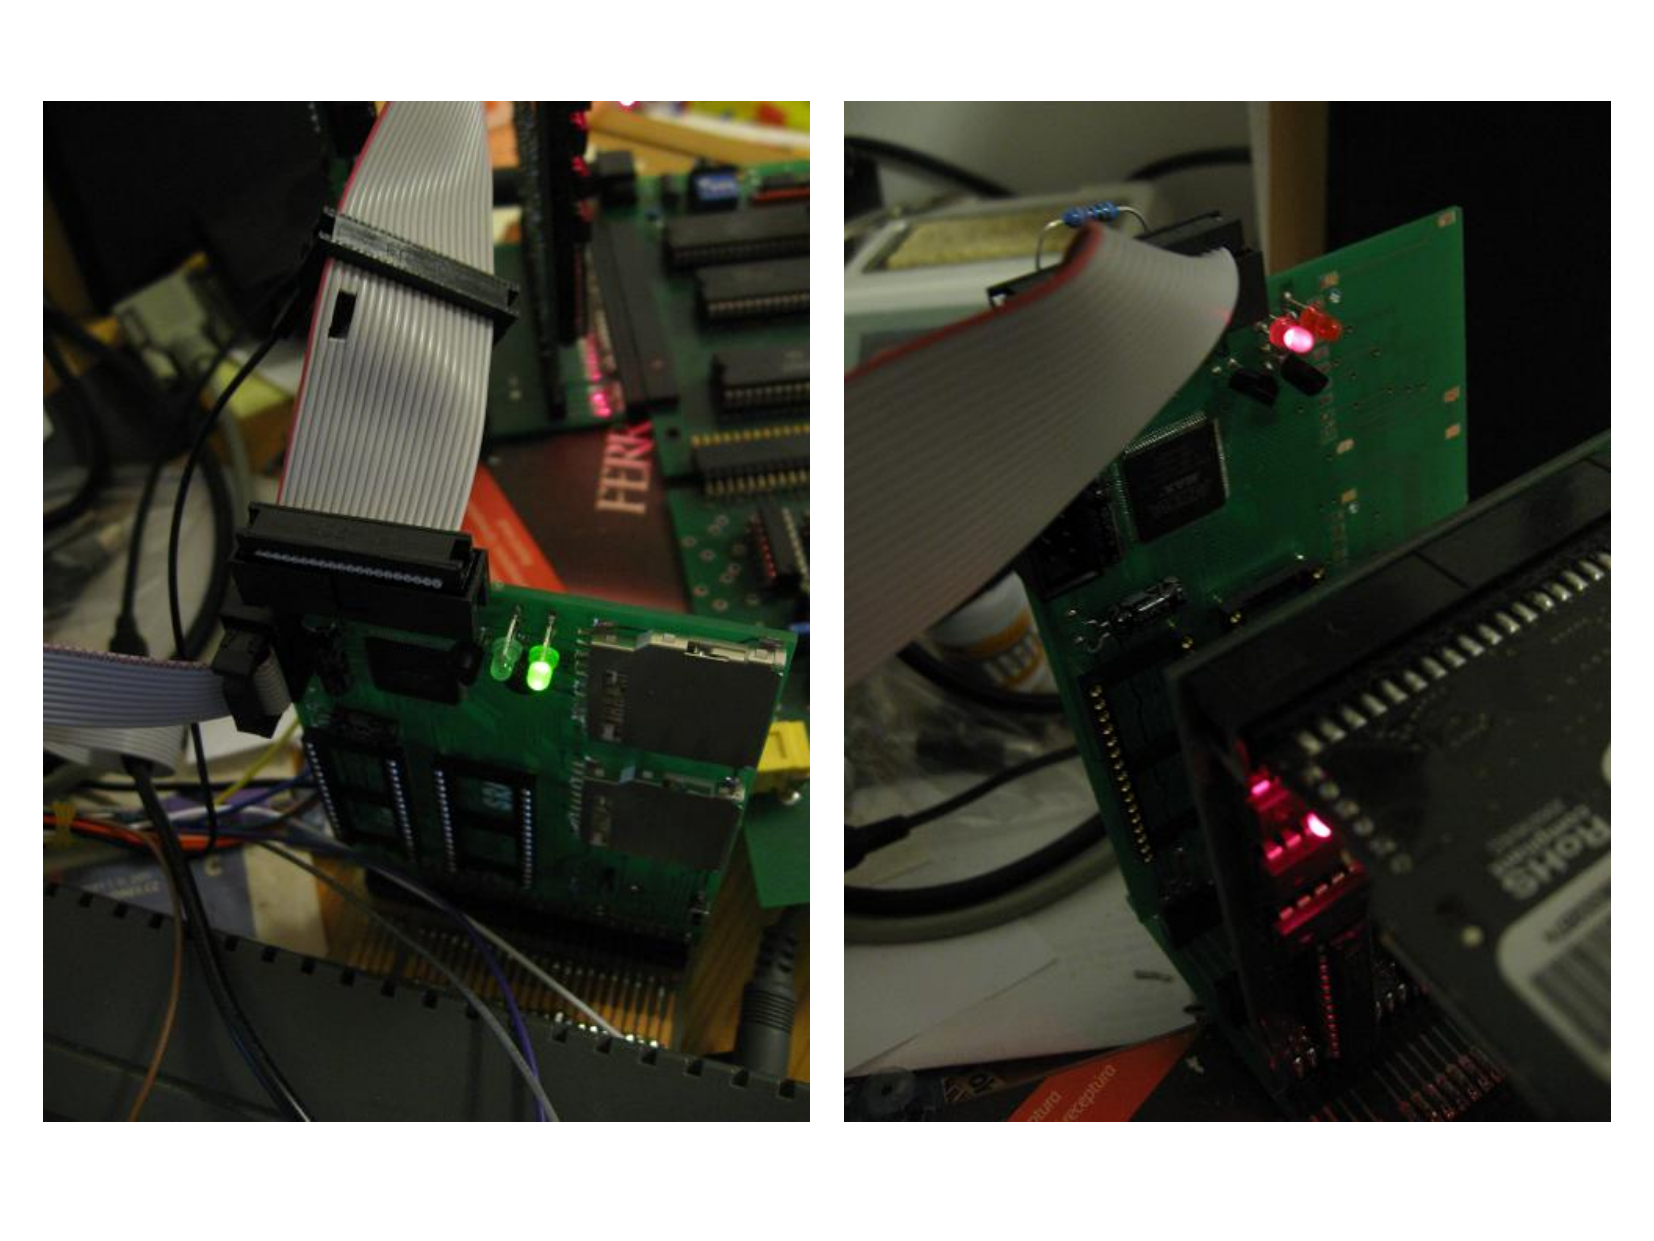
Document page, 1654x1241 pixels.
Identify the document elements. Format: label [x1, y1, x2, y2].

picture [844, 101, 1611, 1122]
picture [43, 101, 810, 1122]
